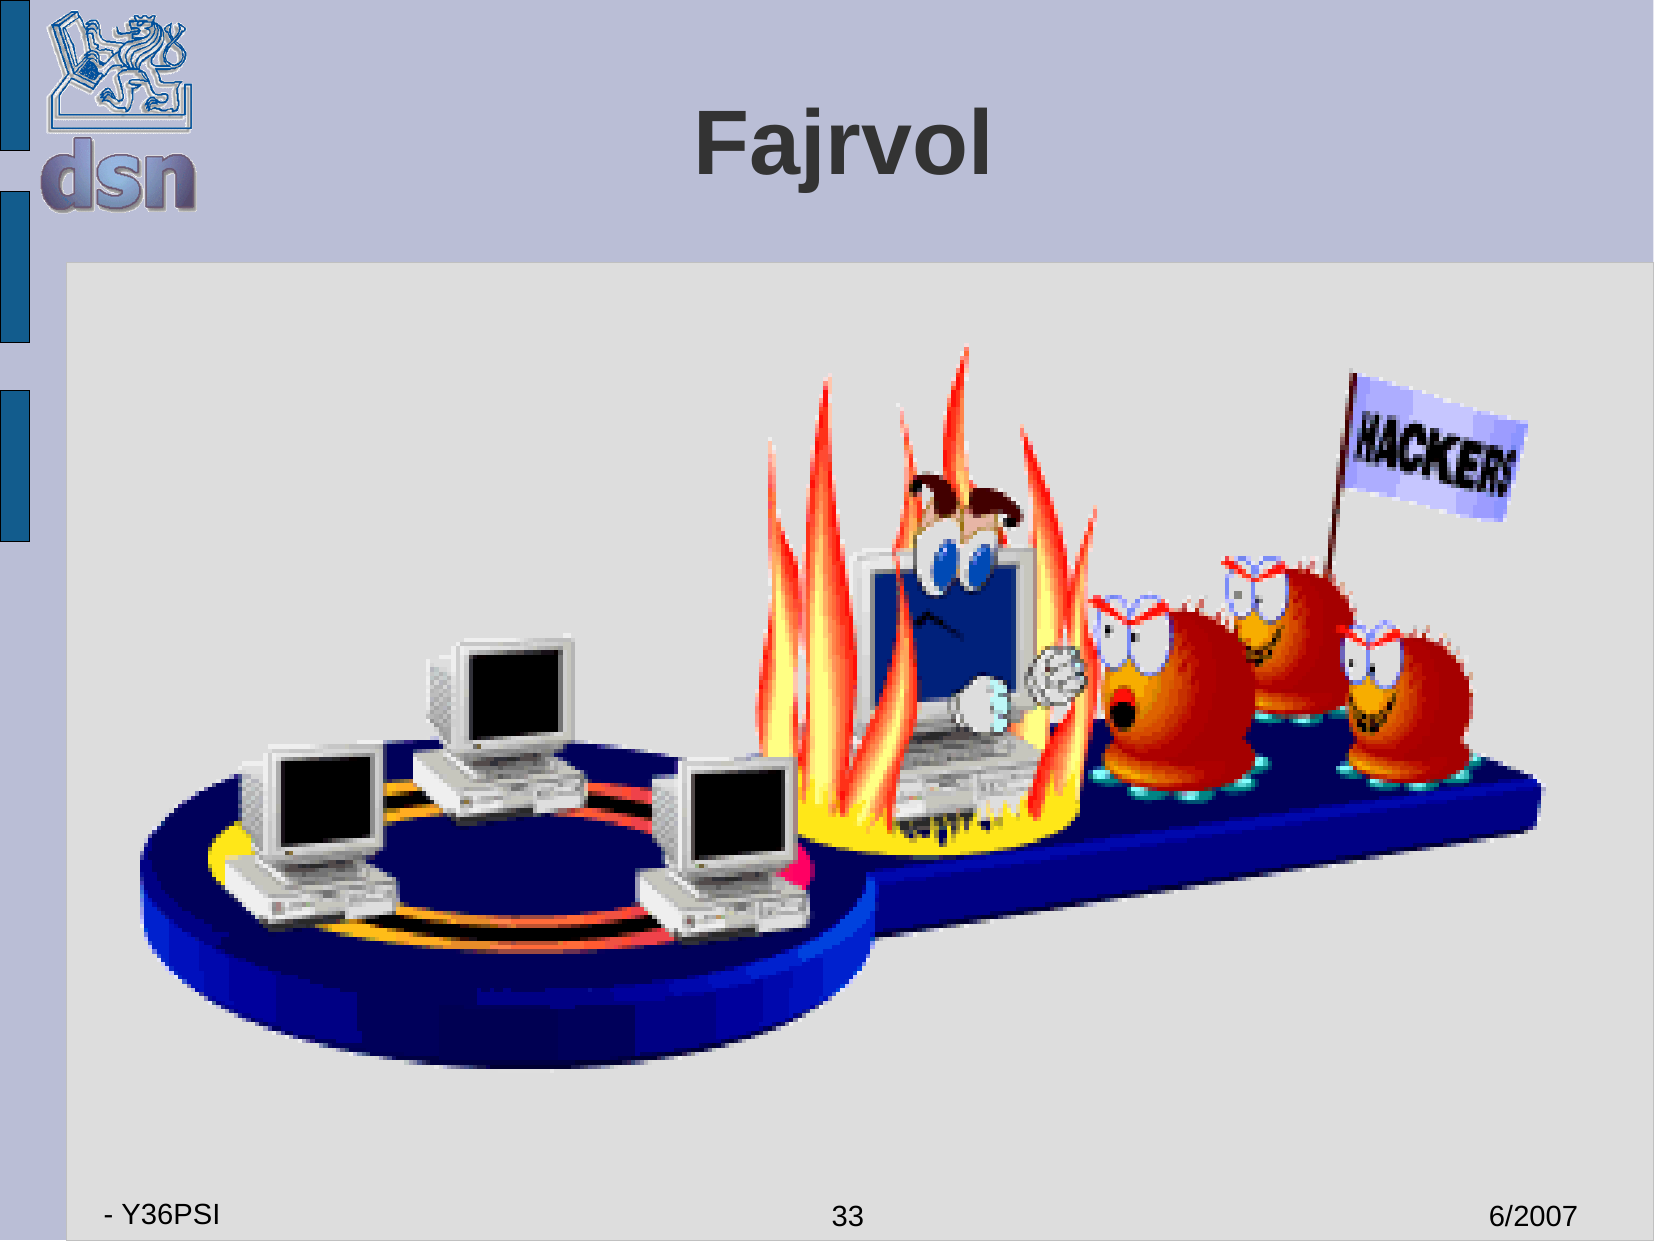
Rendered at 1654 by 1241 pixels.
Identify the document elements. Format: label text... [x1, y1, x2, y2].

title Fajrvol [210, 39, 1478, 247]
picture [140, 322, 1546, 1078]
picture [10, 10, 223, 230]
